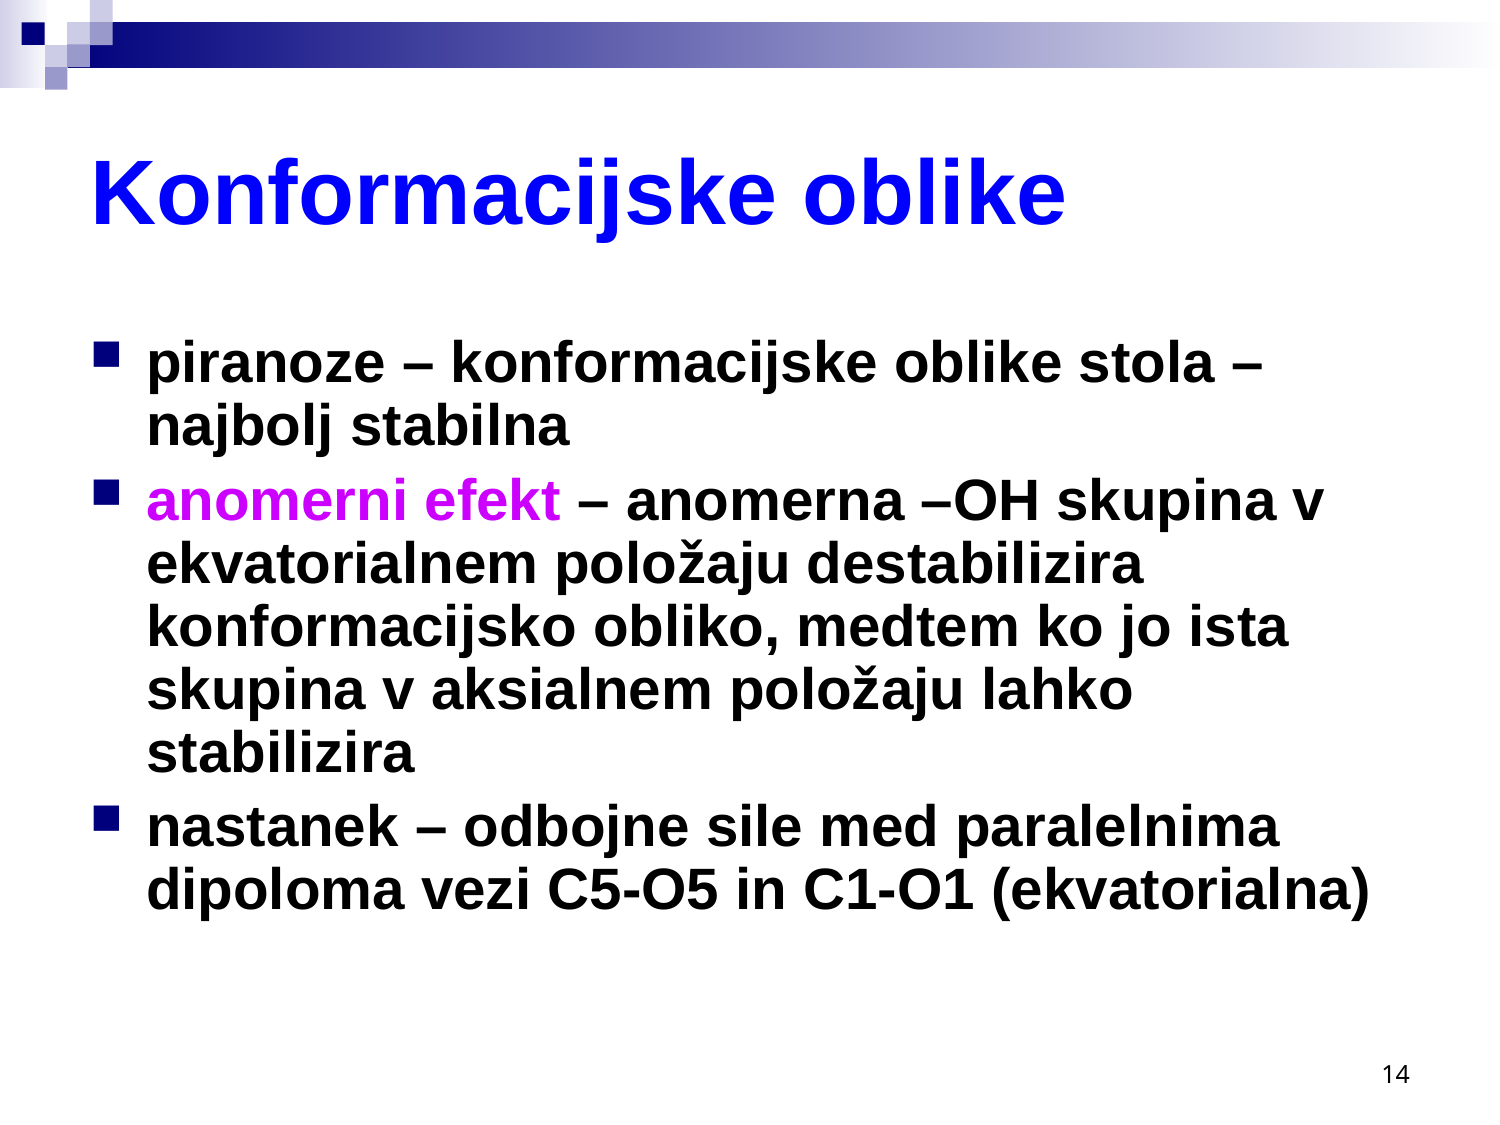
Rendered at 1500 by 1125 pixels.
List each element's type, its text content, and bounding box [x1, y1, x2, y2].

slide_number <number> [1074, 1025, 1425, 1100]
title Konformacijske oblike [75, 75, 1425, 300]
list piranoze – konformacijske oblike stola – najbolj stabilna anomerni efekt – anomerna –OH skupina v ekvatorialnem položaju destabilizira konformacijsko obliko, medtem ko jo ista skupina v aksialnem položaju lahko stabilizira nastanek – odbojne sile med paralelnima dipoloma vezi C5-O5 in C1-O1 (ekvatorialna) [75, 324, 1425, 963]
